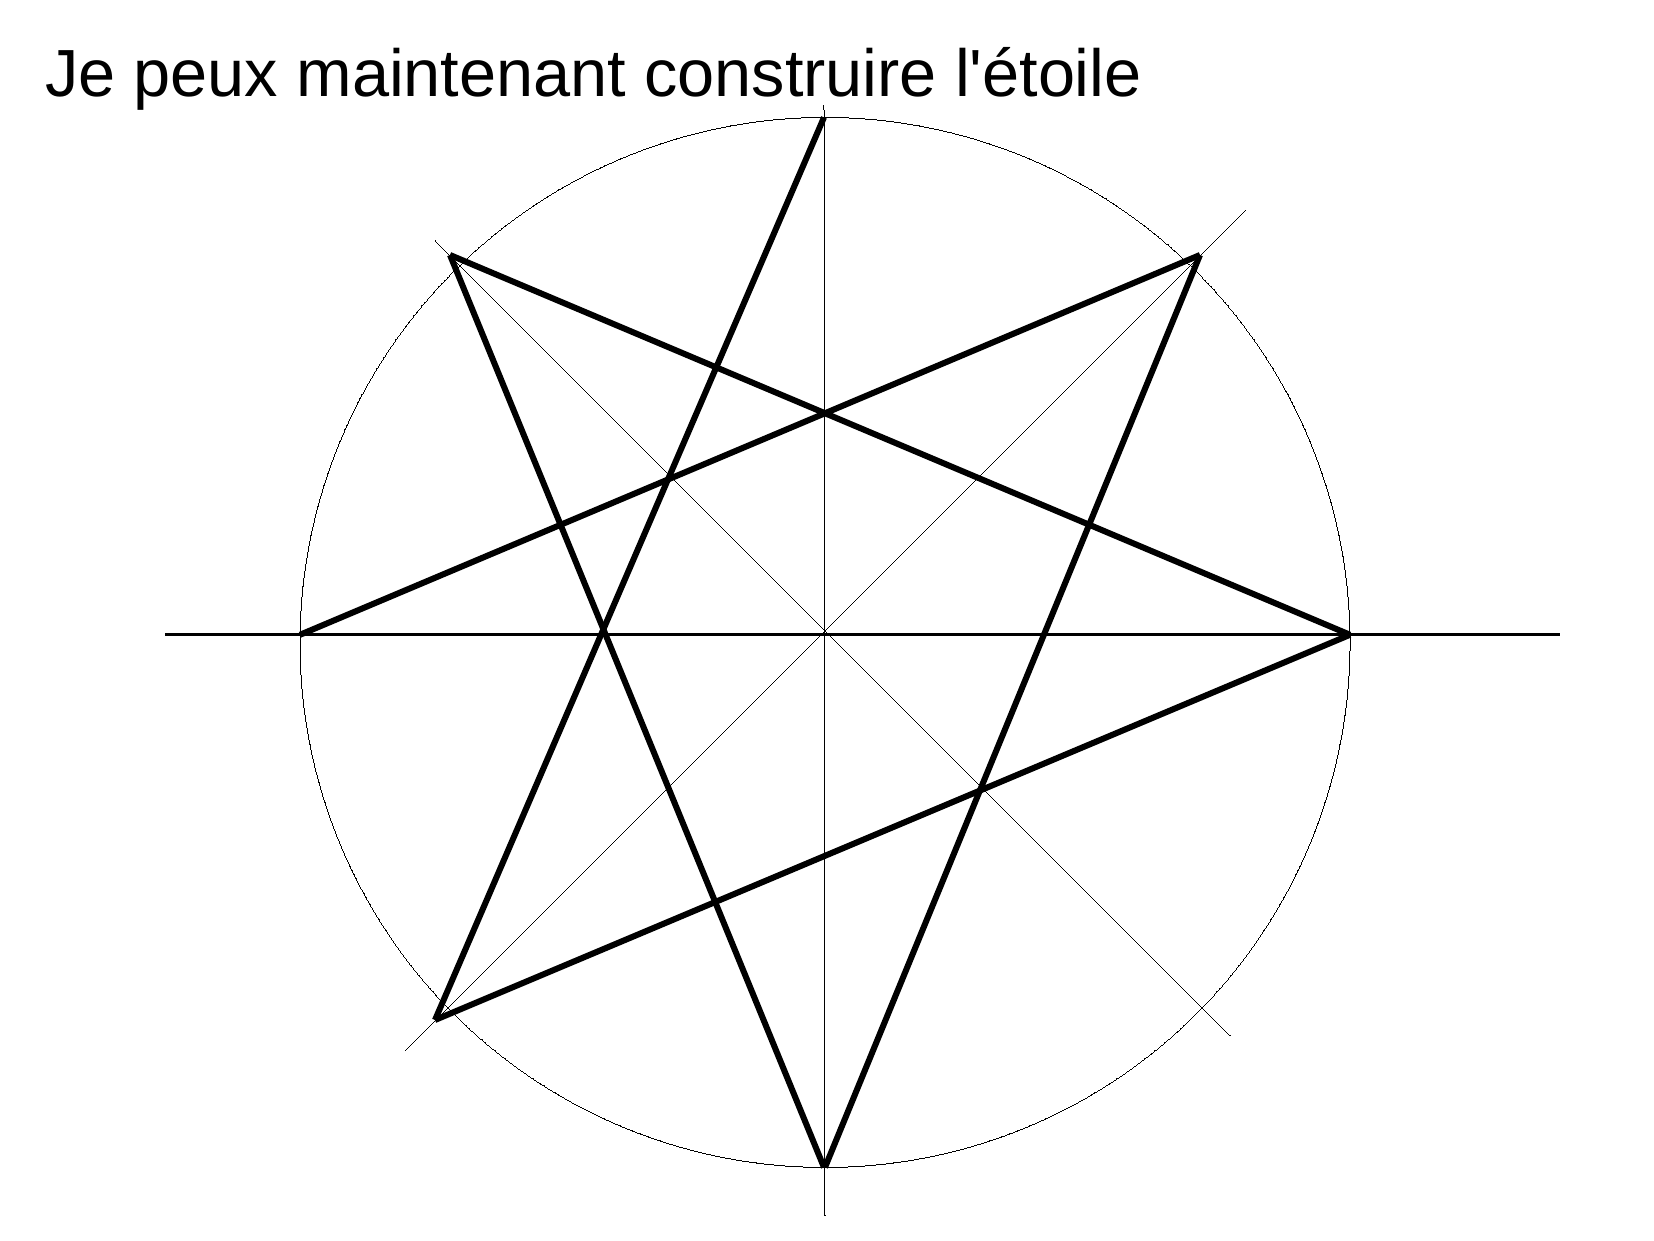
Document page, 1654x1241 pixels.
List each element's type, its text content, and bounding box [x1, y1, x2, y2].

title Je peux maintenant construire l'étoile [45, 15, 1261, 133]
